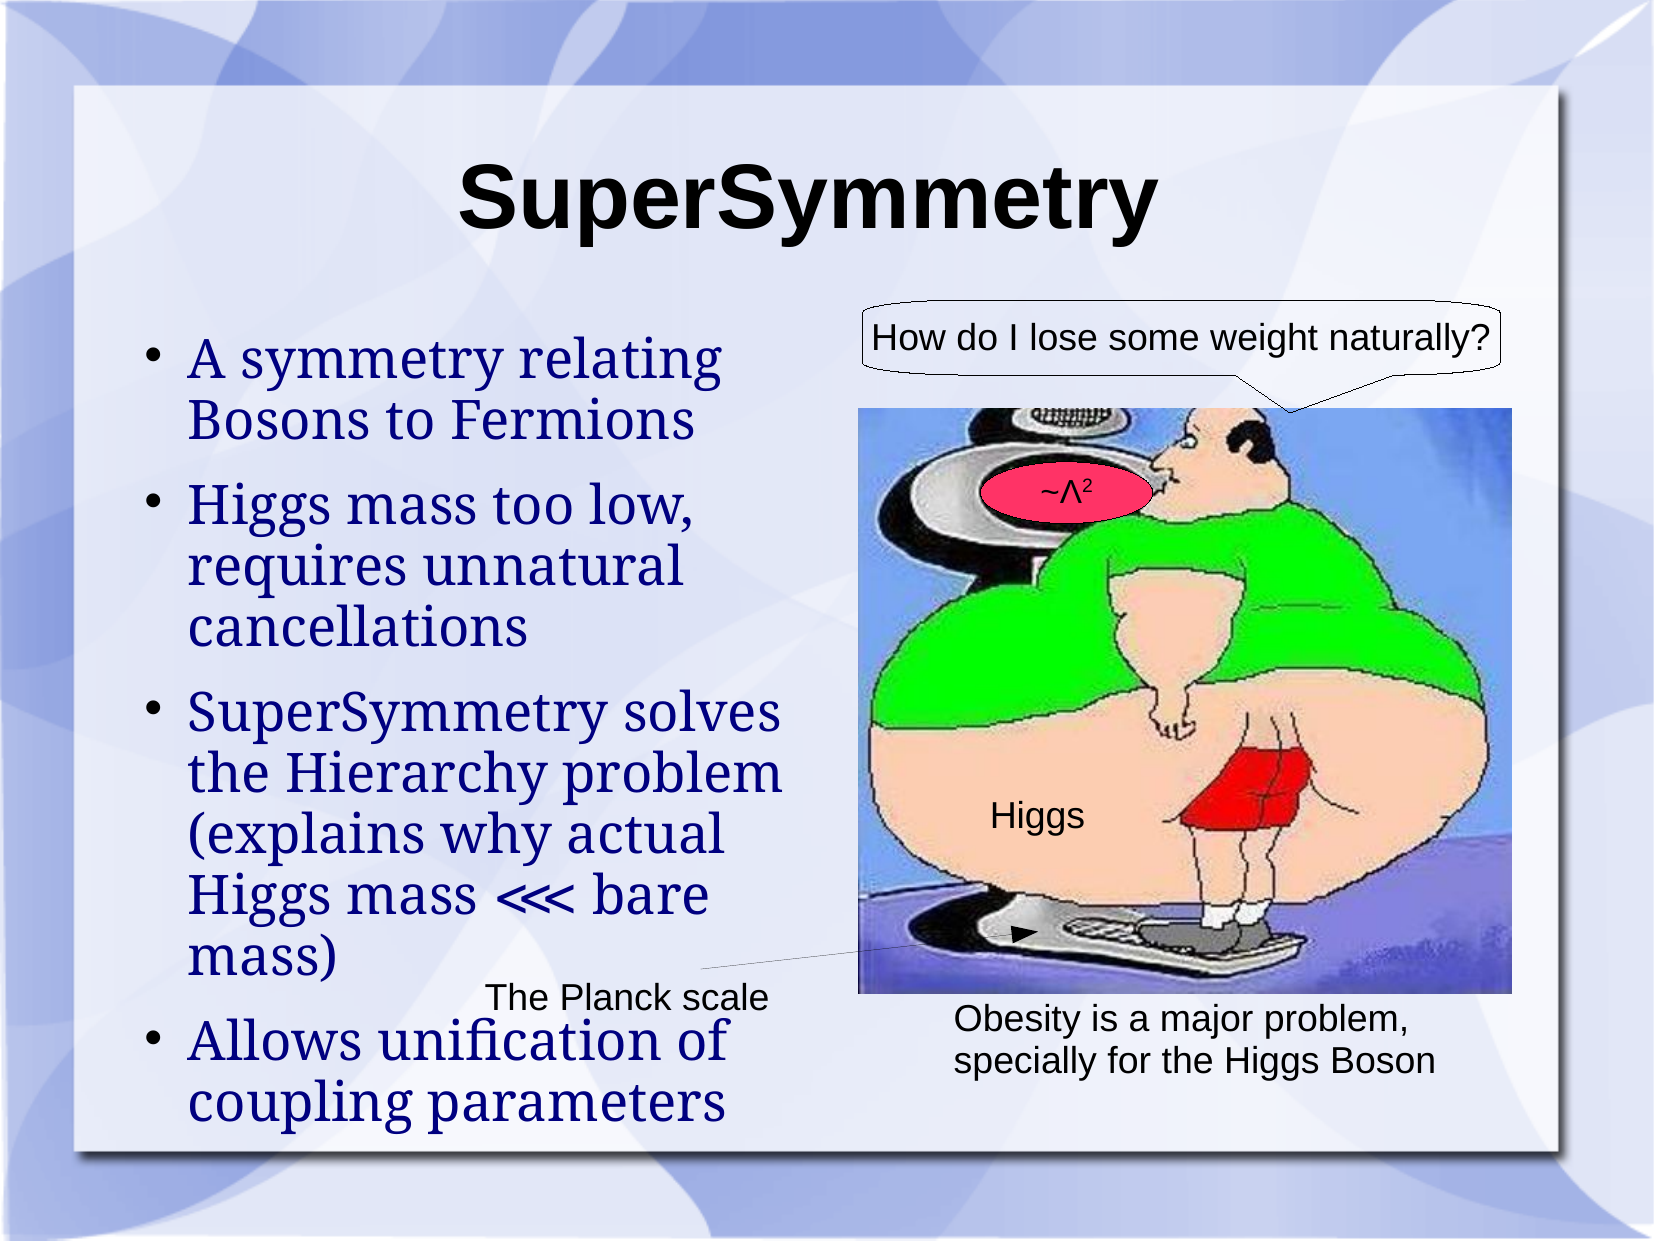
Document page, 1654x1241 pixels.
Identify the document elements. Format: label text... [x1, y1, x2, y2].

text_box The Planck scale [469, 969, 826, 1026]
text_box How do I lose some weight naturally? [862, 300, 1501, 413]
title SuperSymmetry [82, 87, 1536, 301]
picture [0, 0, 1654, 1241]
text_box Obesity is a major problem, specially for the Higgs Boson [938, 990, 1577, 1141]
text_box ~Λ2 [980, 461, 1153, 524]
list A symmetry relating Bosons to Fermions Higgs mass too low, requires unnatural cancellations SuperSymmetry solves the Hierarchy problem (explains why actual Higgs mass ⋘ bare mass) Allows unification of coupling parameters [129, 324, 863, 1143]
text_box Higgs [975, 787, 1201, 845]
